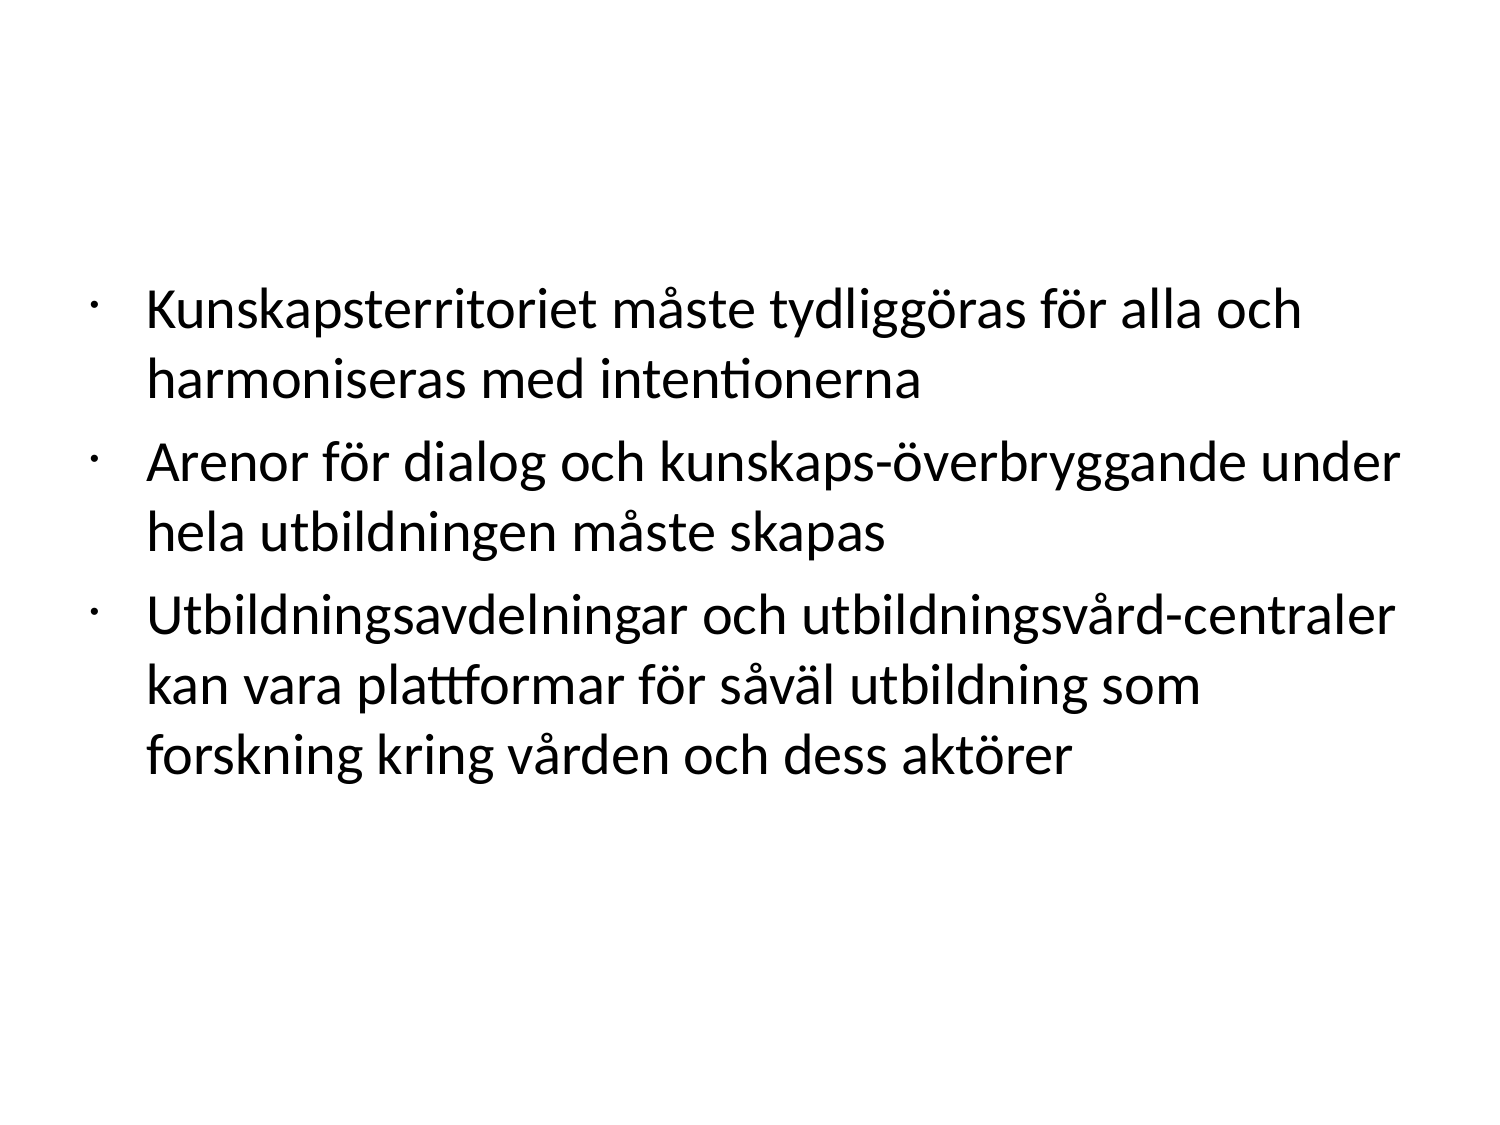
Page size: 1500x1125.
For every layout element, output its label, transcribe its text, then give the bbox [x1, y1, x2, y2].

list Kunskapsterritoriet måste tydliggöras för alla och harmoniseras med intentionerna Arenor för dialog och kunskaps-överbryggande under hela utbildningen måste skapas Utbildningsavdelningar och utbildningsvård-centraler kan vara plattformar för såväl utbildning som forskning kring vården och dess aktörer [75, 262, 1425, 1005]
